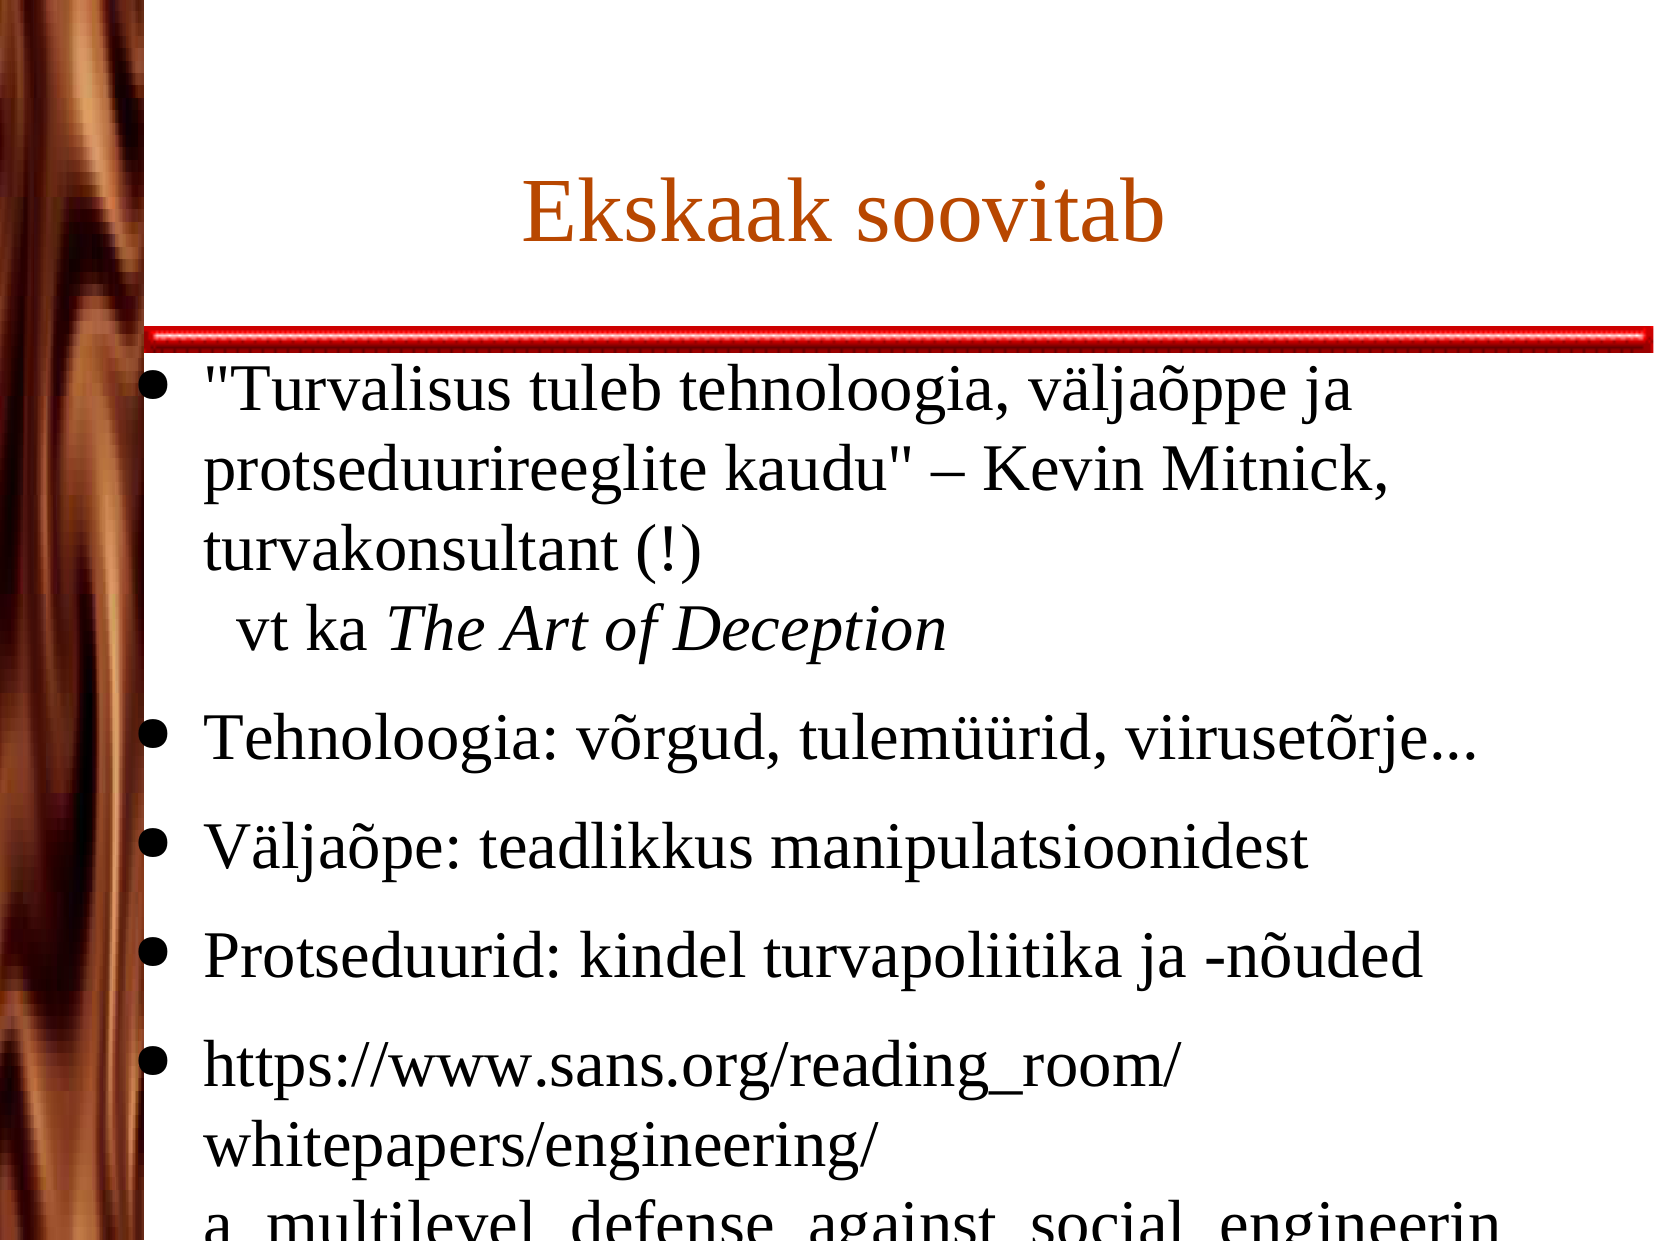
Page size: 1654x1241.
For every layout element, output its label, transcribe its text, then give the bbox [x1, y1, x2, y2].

title Ekskaak soovitab [121, 100, 1533, 312]
list "Turvalisus tuleb tehnoloogia, väljaõppe ja protseduurireeglite kaudu" – Kevin Mitnick, turvakonsultant (!) vt ka The Art of Deception Tehnoloogia: võrgud, tulemüürid, viirusetõrje... Väljaõpe: teadlikkus manipulatsioonidest Protseduurid: kindel turvapoliitika ja -nõuded https://www.sans.org/reading_room/whitepapers/engineering/a_multilevel_defense_against_social_engineering_920 [121, 344, 1533, 1241]
picture [0, 0, 1654, 1240]
